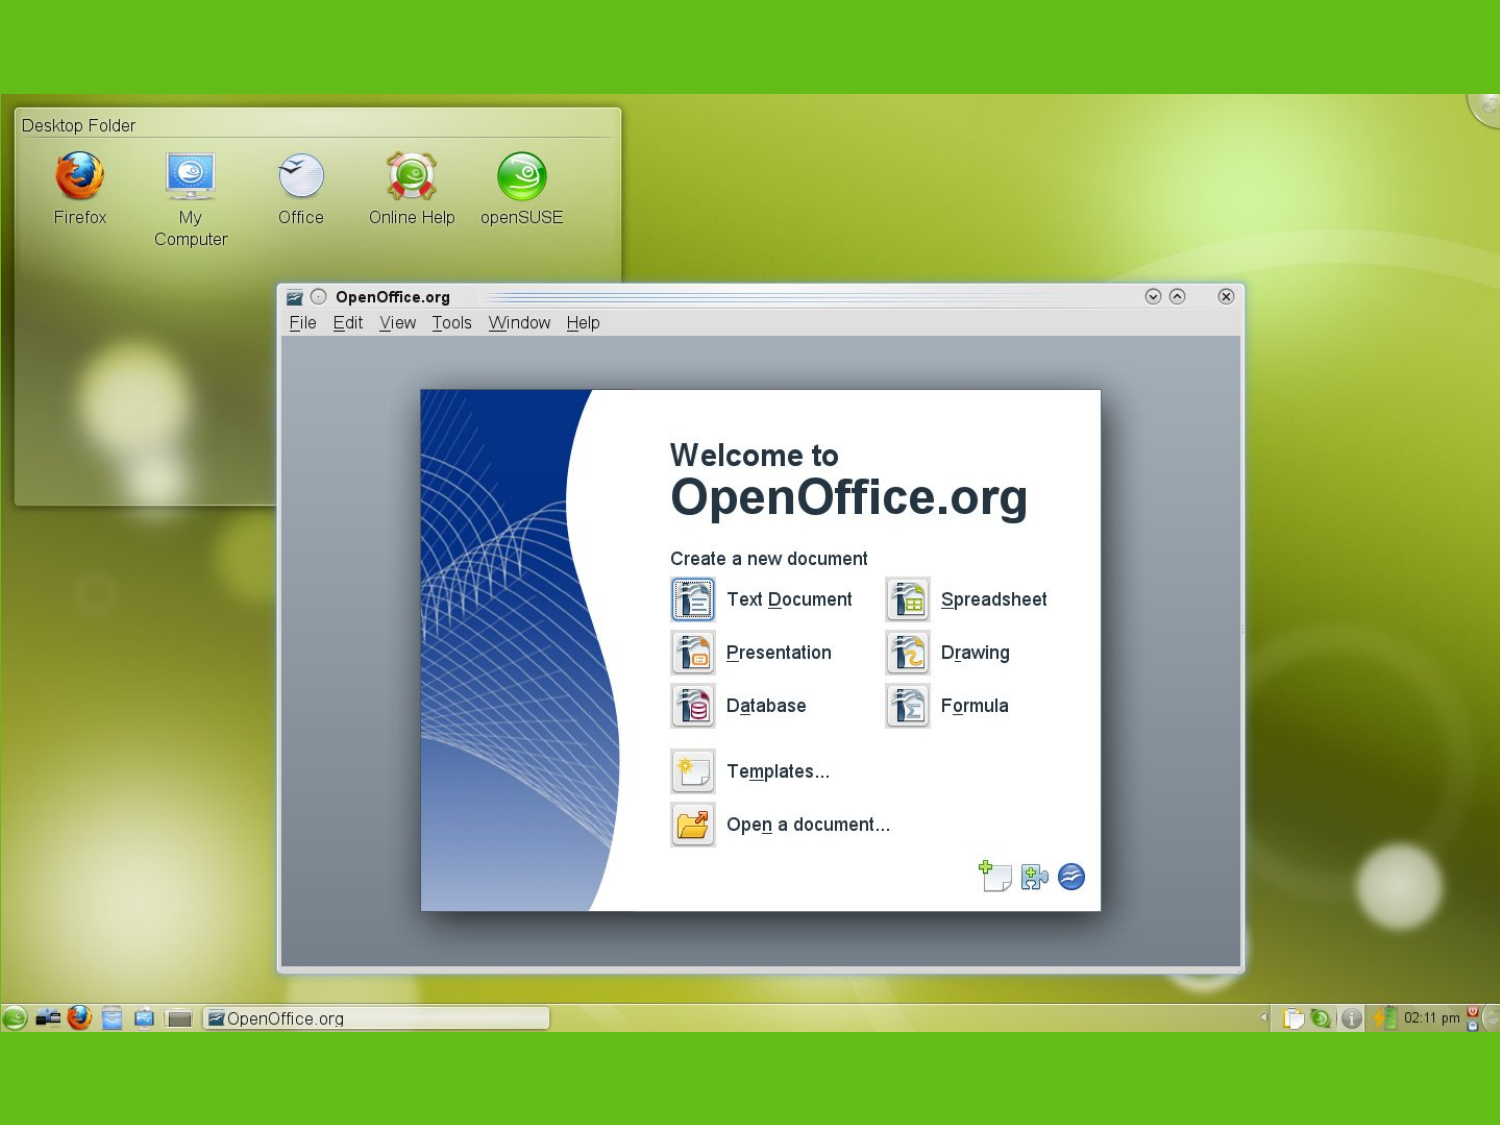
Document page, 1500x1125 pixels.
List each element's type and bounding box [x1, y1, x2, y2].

picture [1, 94, 1500, 1032]
